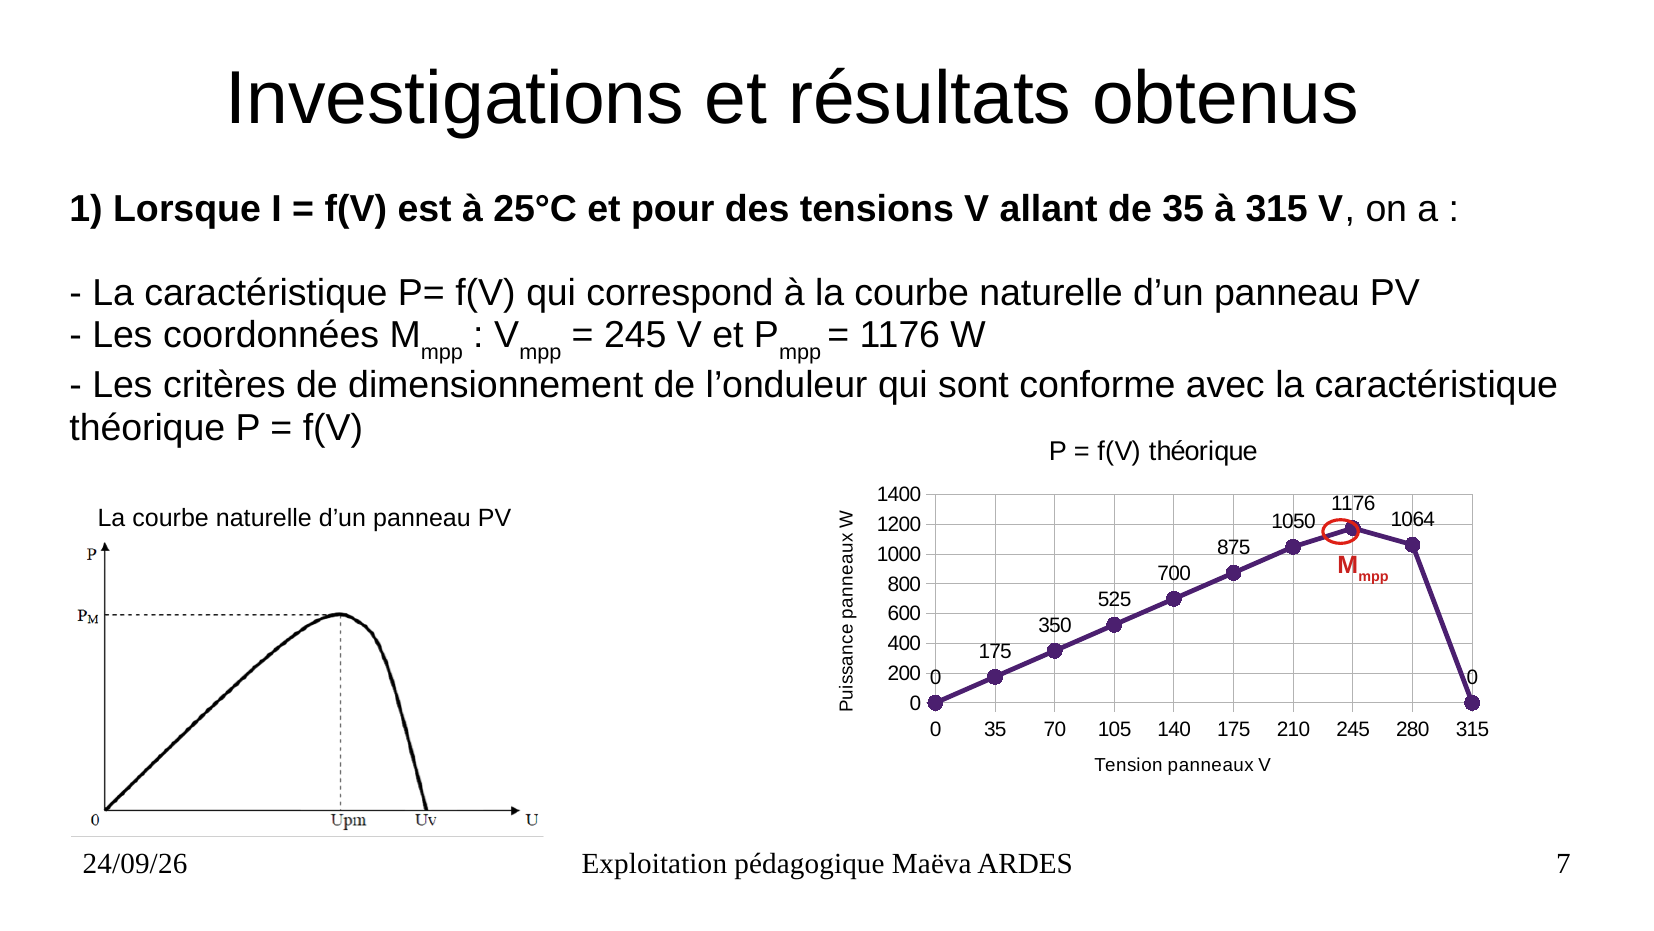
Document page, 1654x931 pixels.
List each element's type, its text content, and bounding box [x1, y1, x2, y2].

text_box 1) Lorsque I = f(V) est à 25°C et pour des tensions V allant de 35 à 315 V, on a : - La caractéristique P= f(V) qui correspond à la courbe naturelle d’un panneau PV - Les coordonnées Mmpp : Vmpp = 245 V et Pmpp = 1176 W - Les critères de dimensionnement de l’onduleur qui sont conforme avec la caractéristique théorique P = f(V) [54, 179, 1583, 456]
text_box Mmpp [1322, 543, 1441, 626]
text_box La courbe naturelle d’un panneau PV [82, 496, 603, 615]
chart [803, 413, 1503, 807]
picture [70, 536, 544, 837]
title Investigations et résultats obtenus [59, 55, 1548, 308]
